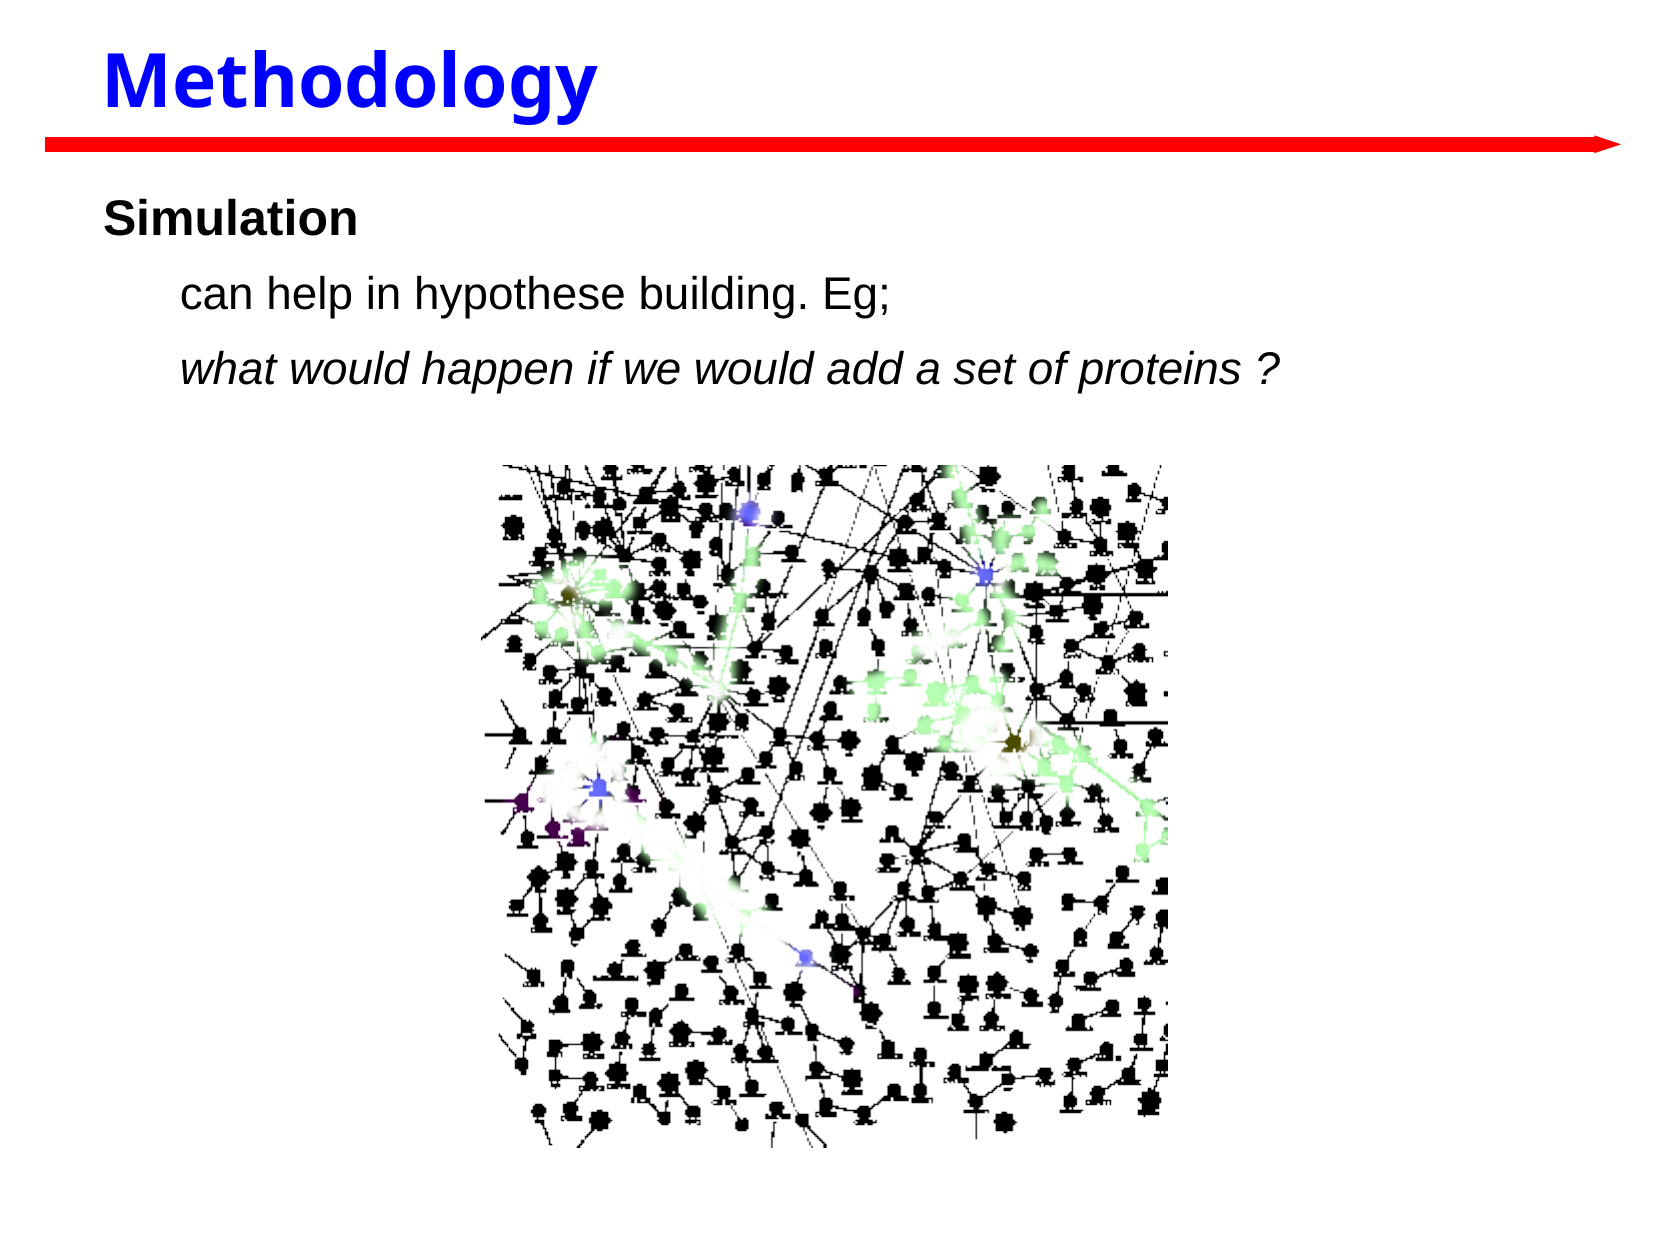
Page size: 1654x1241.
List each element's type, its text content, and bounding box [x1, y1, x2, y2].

list Simulation can help in hypothese building. Eg; what would happen if we would add a set of proteins ? [85, 190, 1571, 1145]
picture [481, 465, 1168, 1148]
title Methodology [101, 27, 1514, 130]
